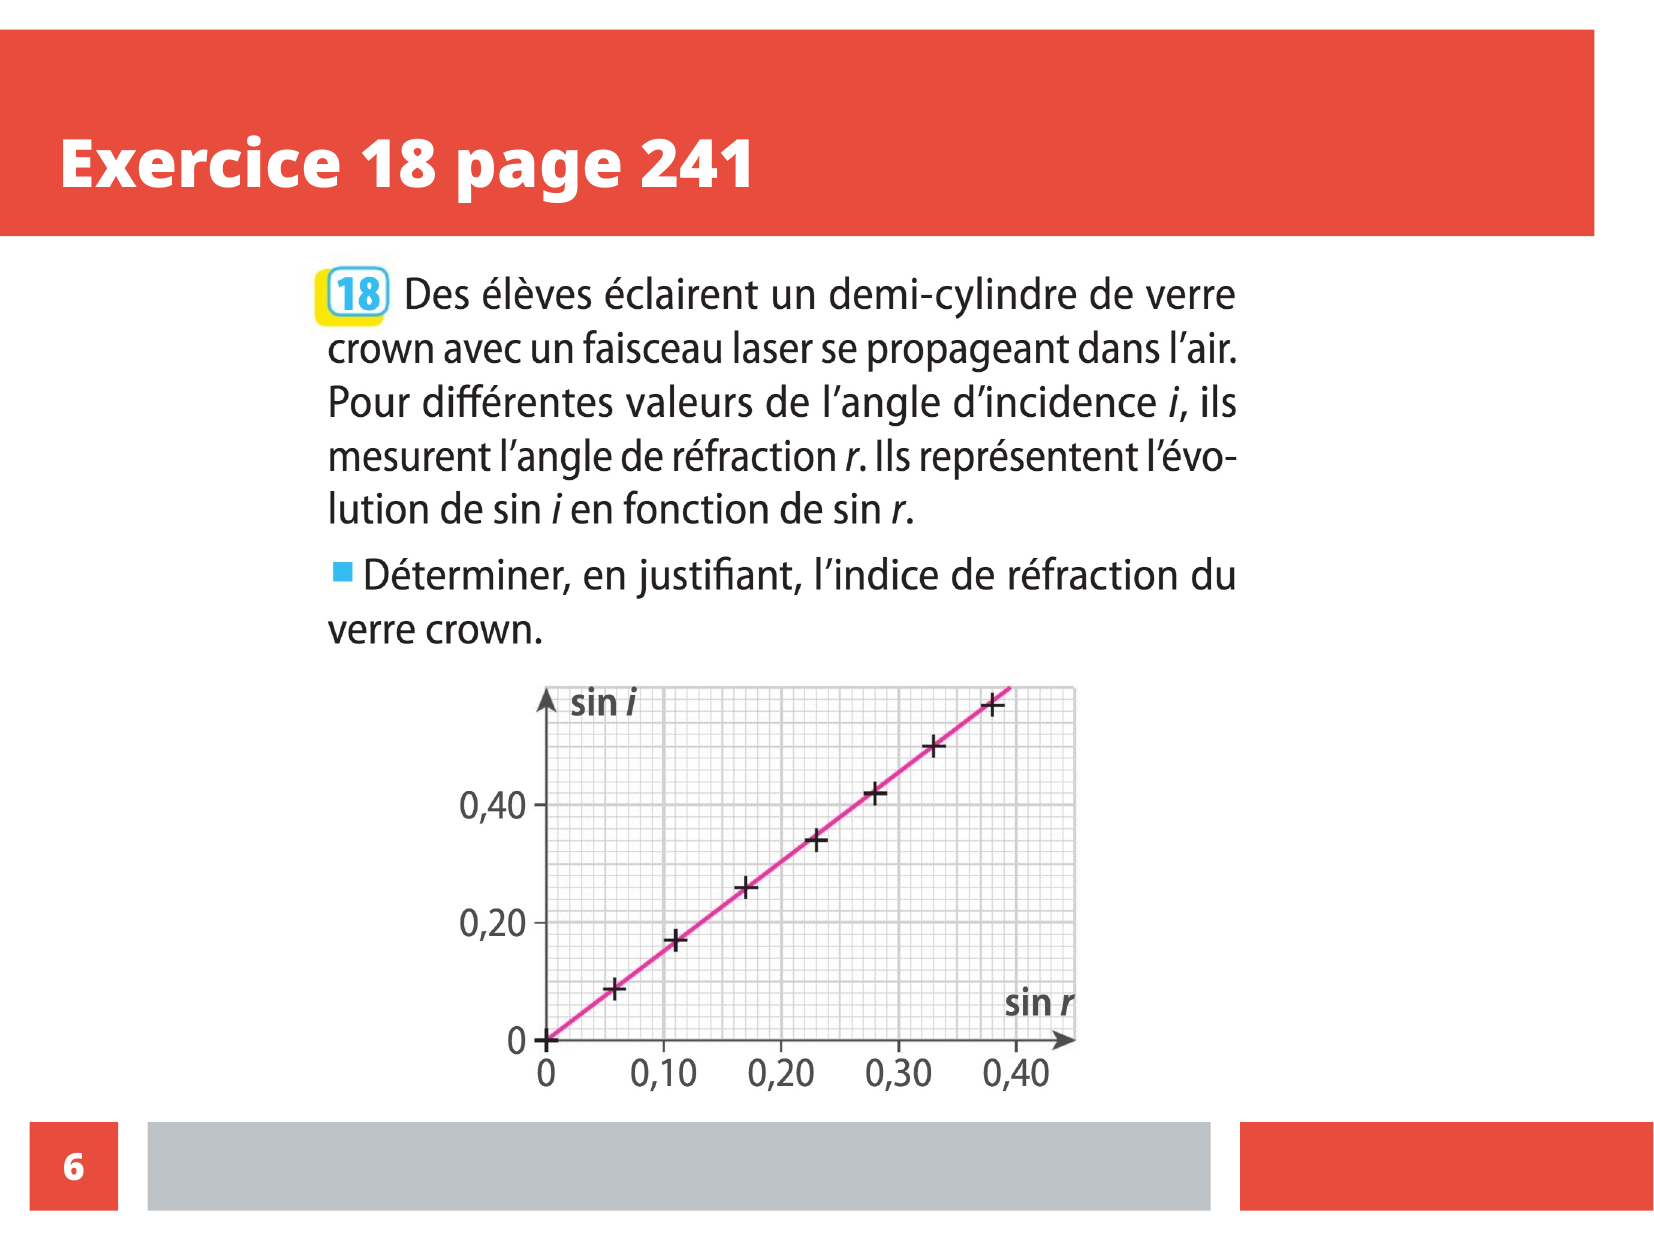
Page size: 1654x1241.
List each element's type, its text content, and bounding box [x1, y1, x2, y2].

picture [299, 245, 1264, 1105]
title Exercice 18 page 241 [59, 59, 1595, 207]
